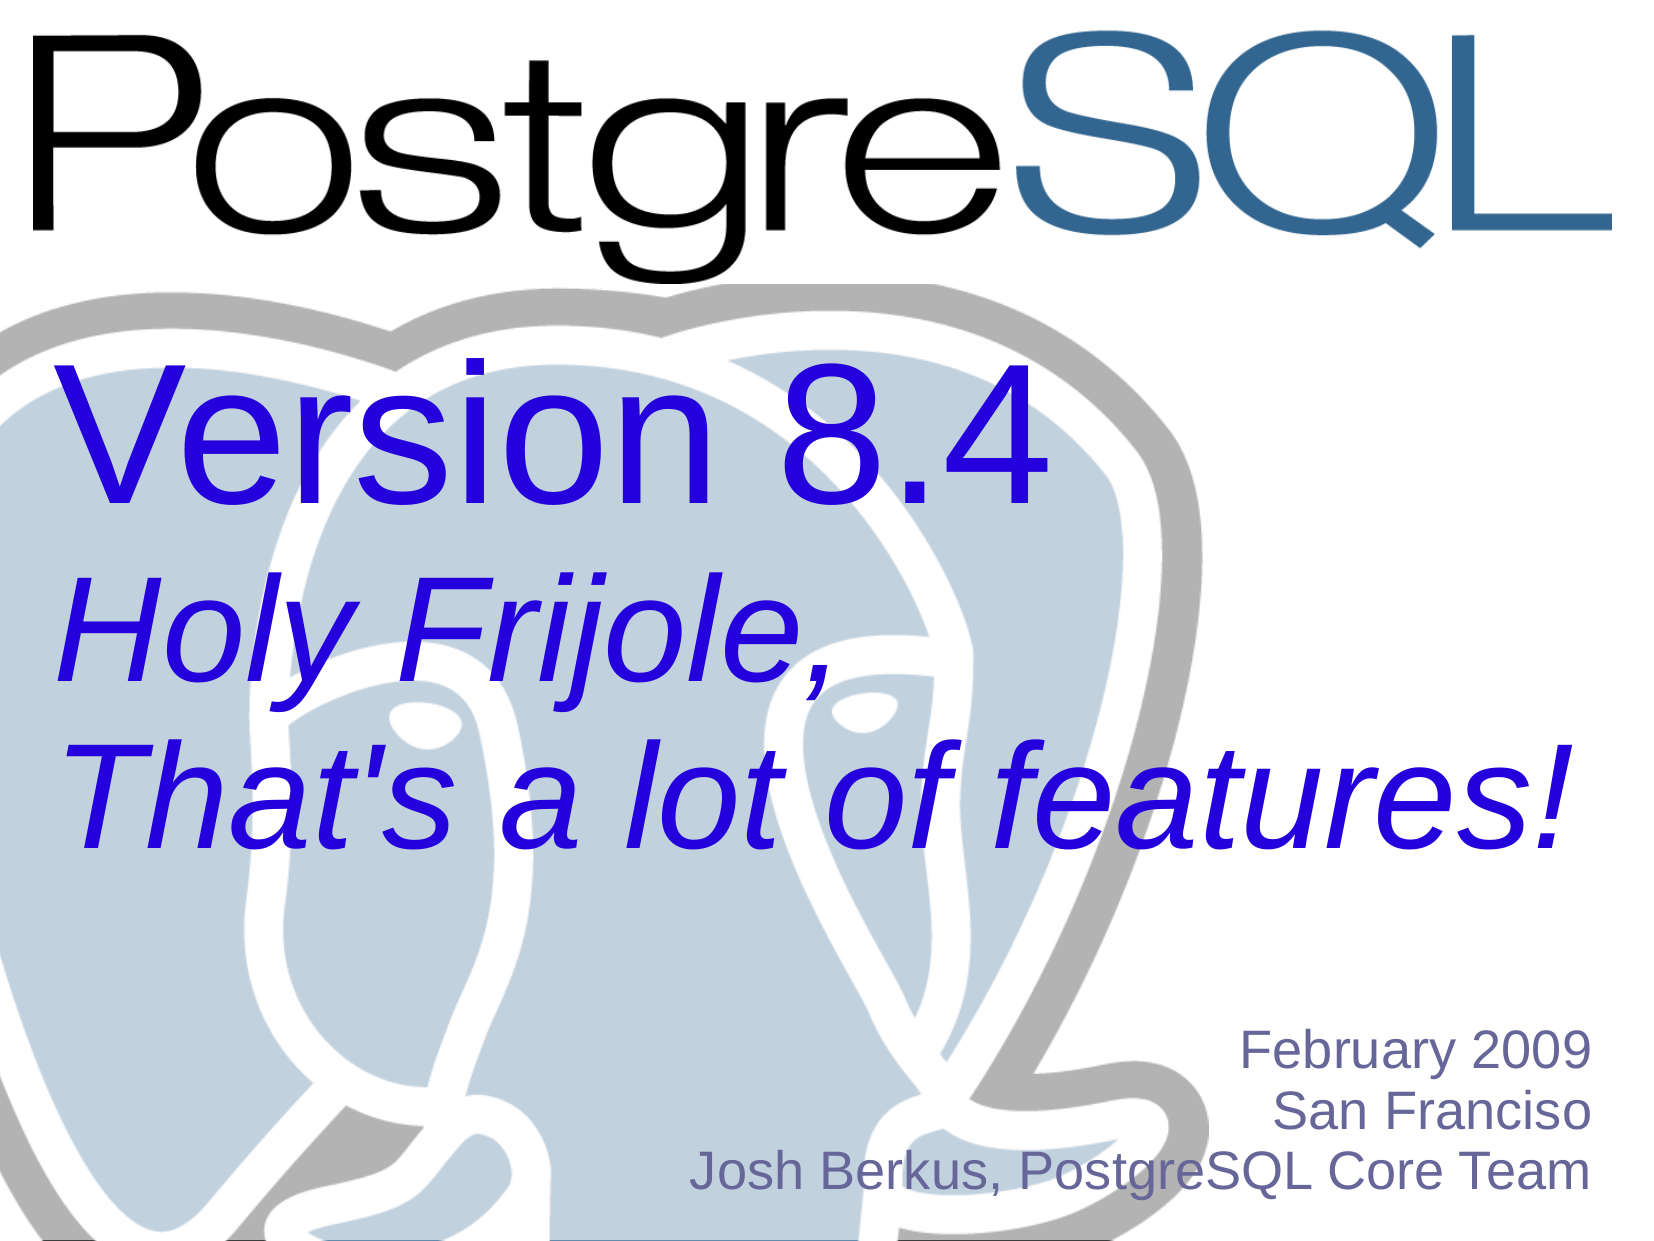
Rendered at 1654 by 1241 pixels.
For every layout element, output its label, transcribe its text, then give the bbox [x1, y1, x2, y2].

text_box [0, 279, 1211, 1241]
text_box February 2009 San Franciso Josh Berkus, PostgreSQL Core Team [675, 1012, 1609, 1210]
text_box Version 8.4 Holy Frijole, That's a lot of features! [39, 314, 1592, 889]
picture [0, 5, 1612, 284]
